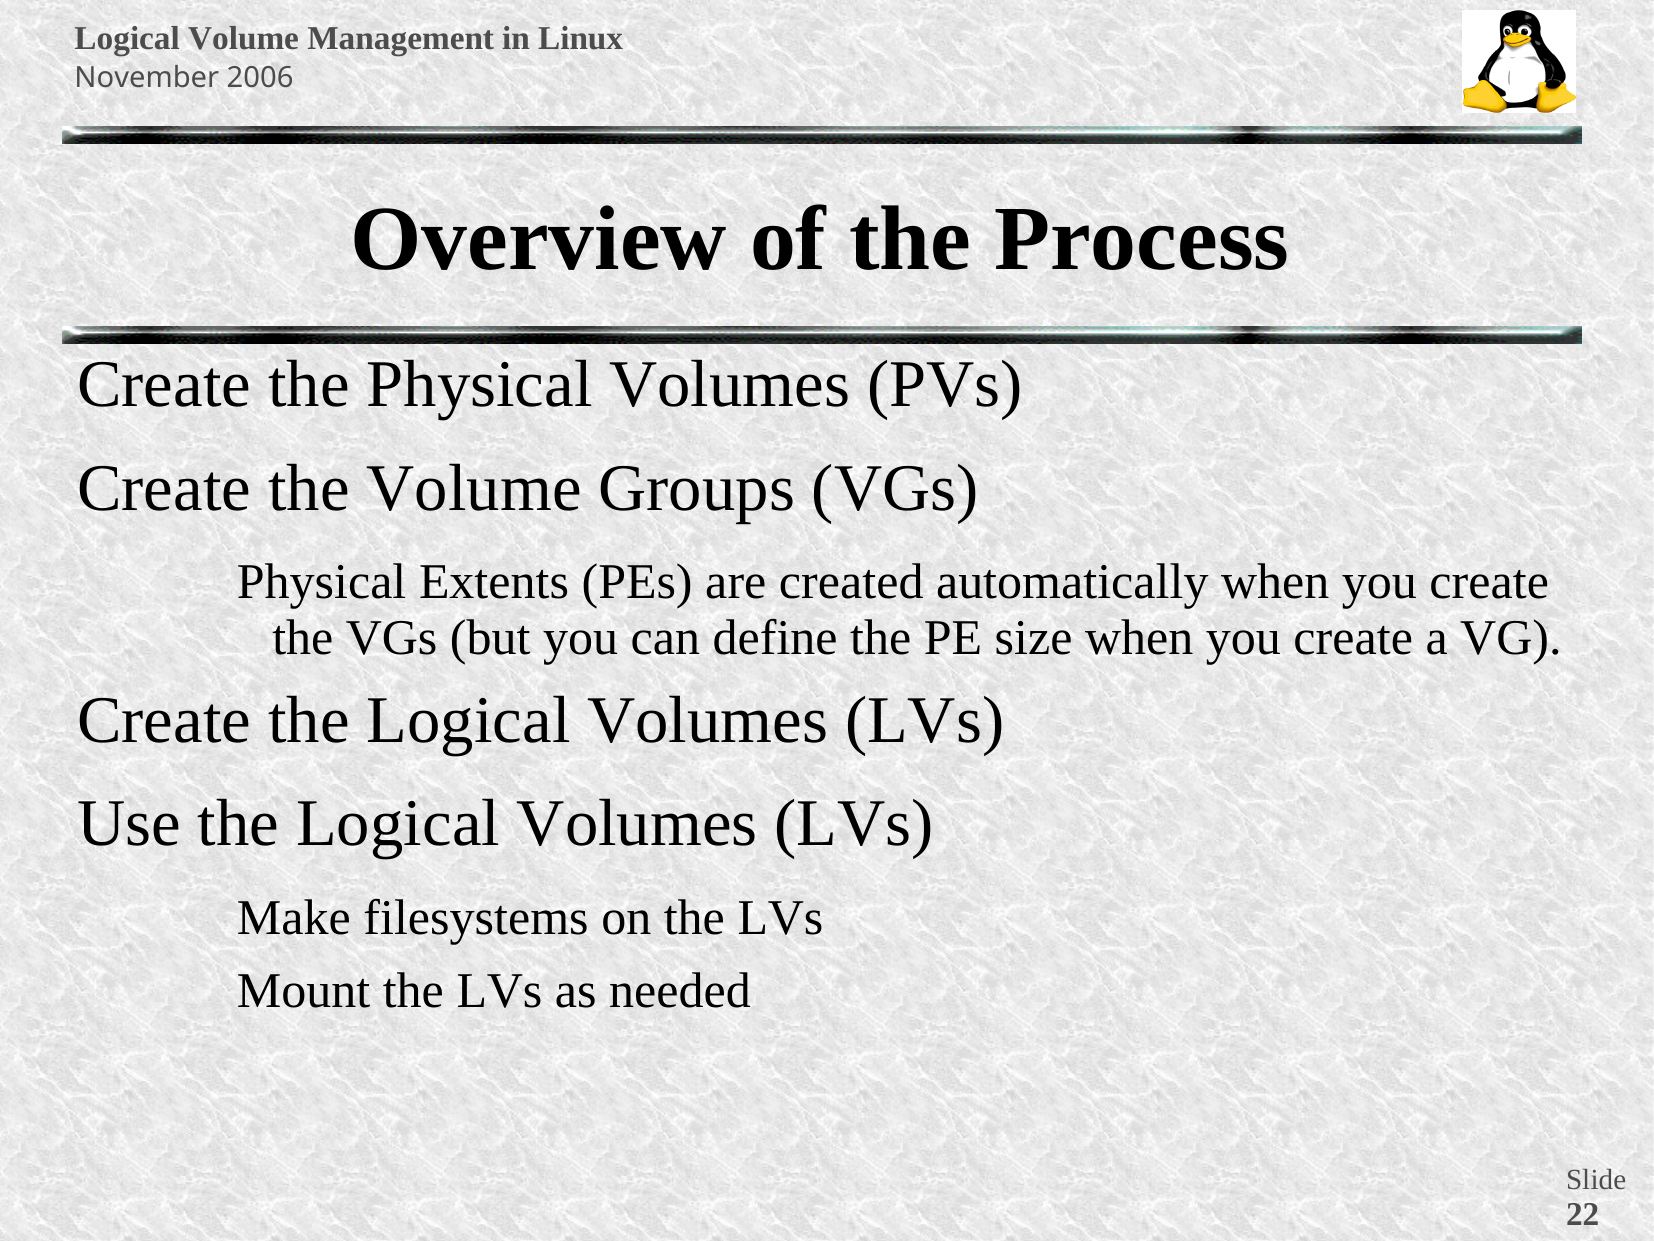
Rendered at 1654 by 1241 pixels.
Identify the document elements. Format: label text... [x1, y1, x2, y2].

list Create the Physical Volumes (PVs) Create the Volume Groups (VGs) Physical Extents (PEs) are created automatically when you create the VGs (but you can define the PE size when you create a VG). Create the Logical Volumes (LVs) Use the Logical Volumes (LVs) Make filesystems on the LVs Mount the LVs as needed [59, 347, 1582, 1218]
picture [0, 0, 1654, 1241]
title Overview of the Process [59, 156, 1582, 320]
